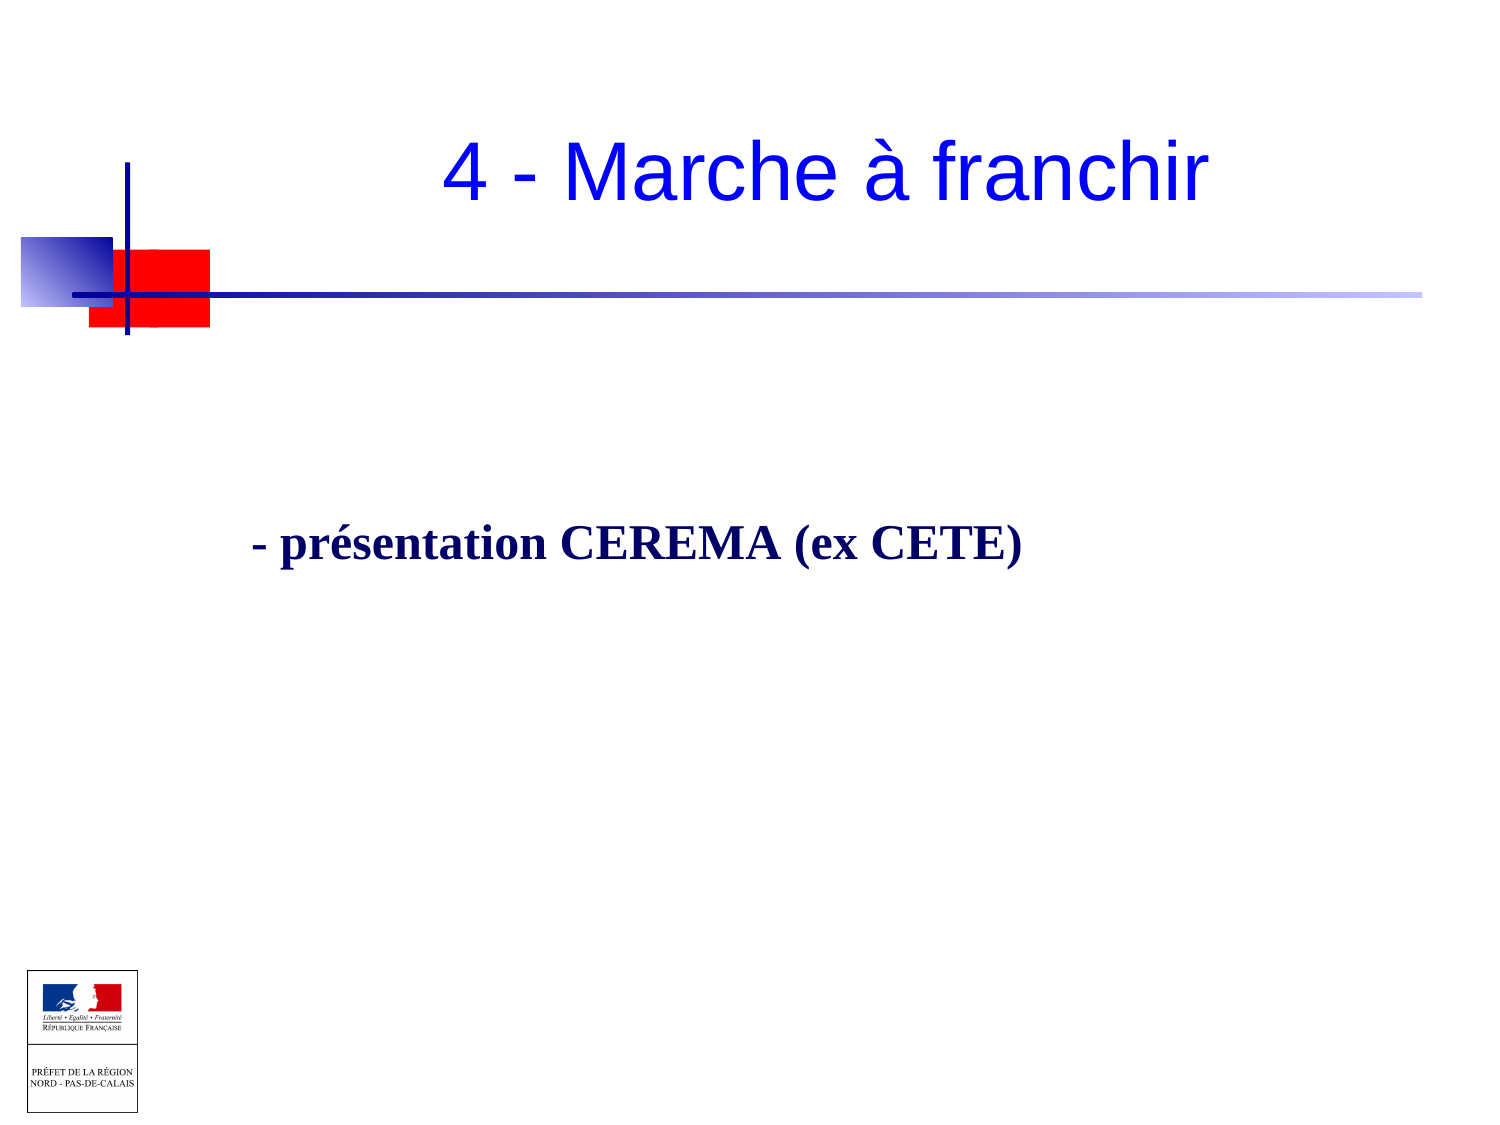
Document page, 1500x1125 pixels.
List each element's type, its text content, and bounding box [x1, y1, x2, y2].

text_box - présentation CEREMA (ex CETE) [236, 501, 1500, 1125]
title 4 - Marche à franchir [236, 65, 1418, 269]
picture [27, 970, 138, 1113]
